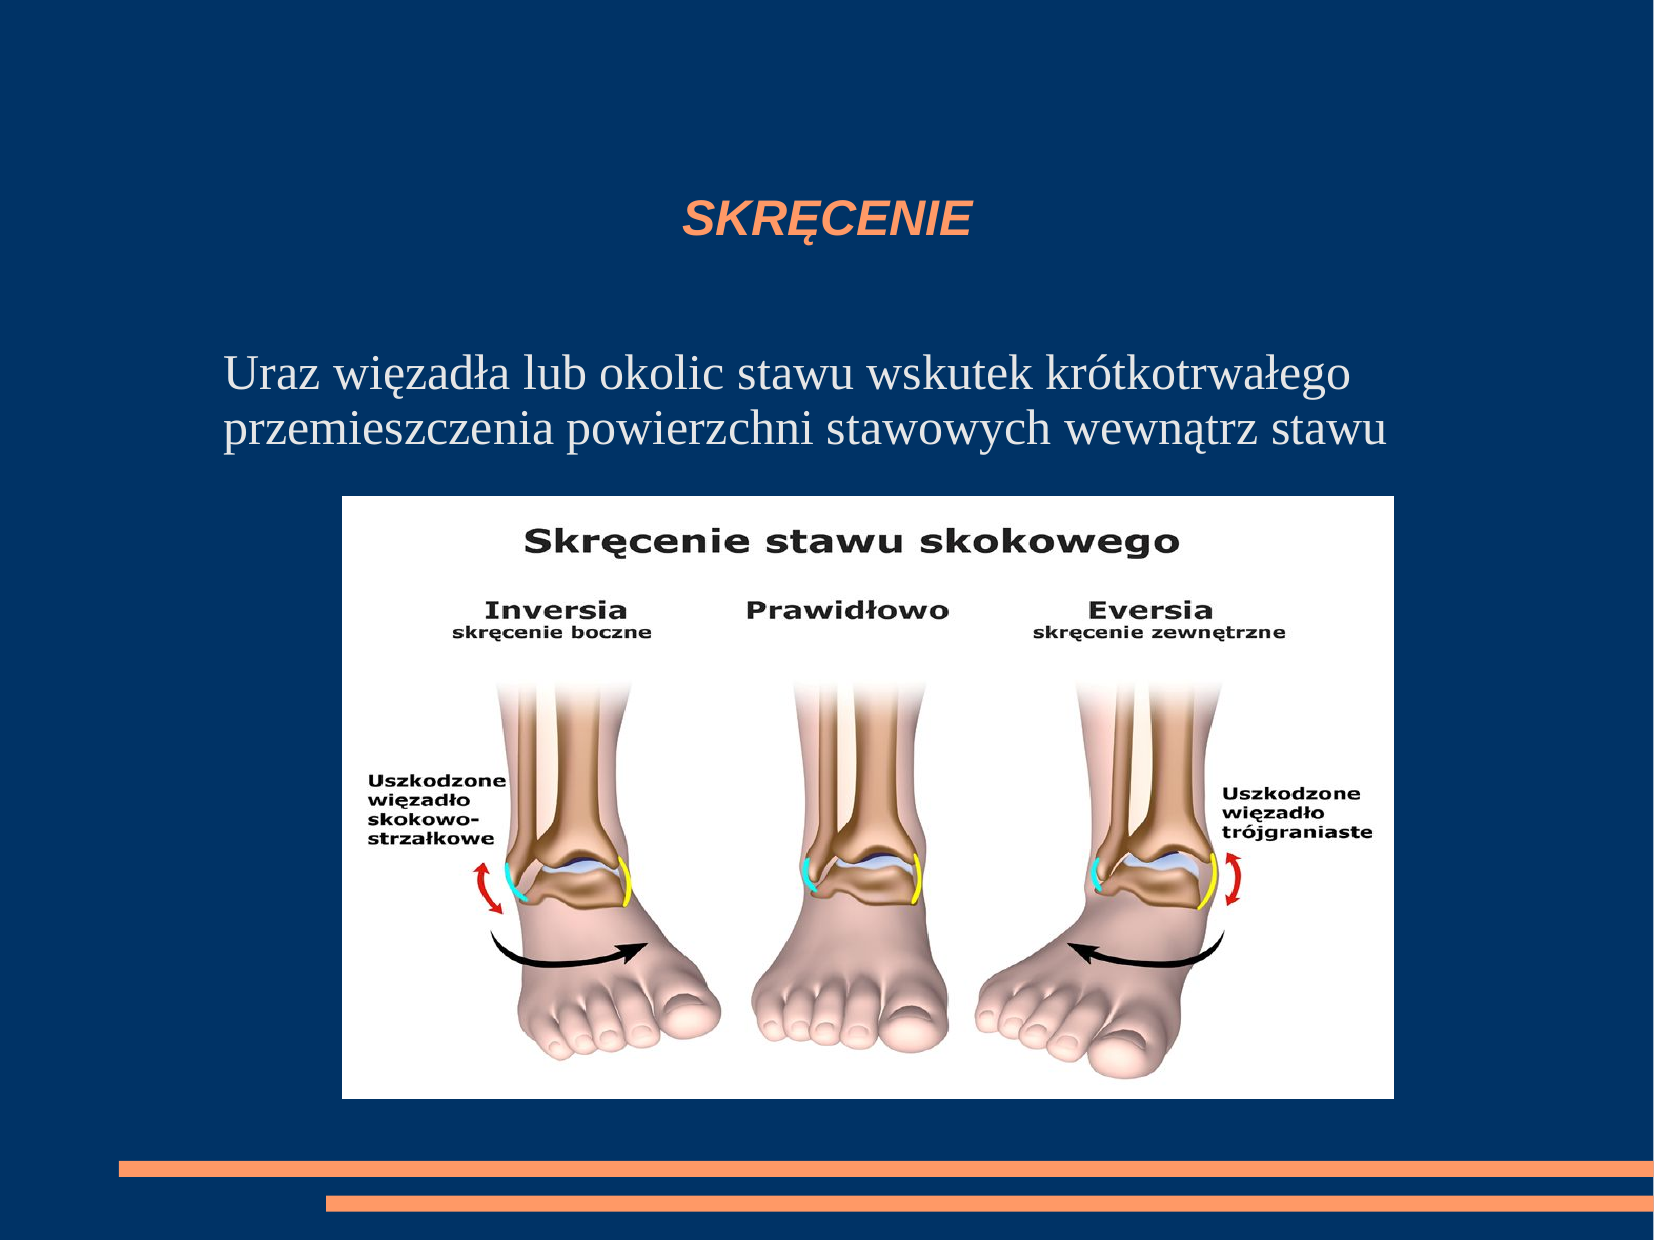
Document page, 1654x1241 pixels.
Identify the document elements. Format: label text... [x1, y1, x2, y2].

picture [342, 496, 1394, 1099]
list Uraz więzadła lub okolic stawu wskutek krótkotrwałego przemieszczenia powierzchni stawowych wewnątrz stawu [152, 344, 1534, 1127]
title SKRĘCENIE [121, 114, 1534, 322]
